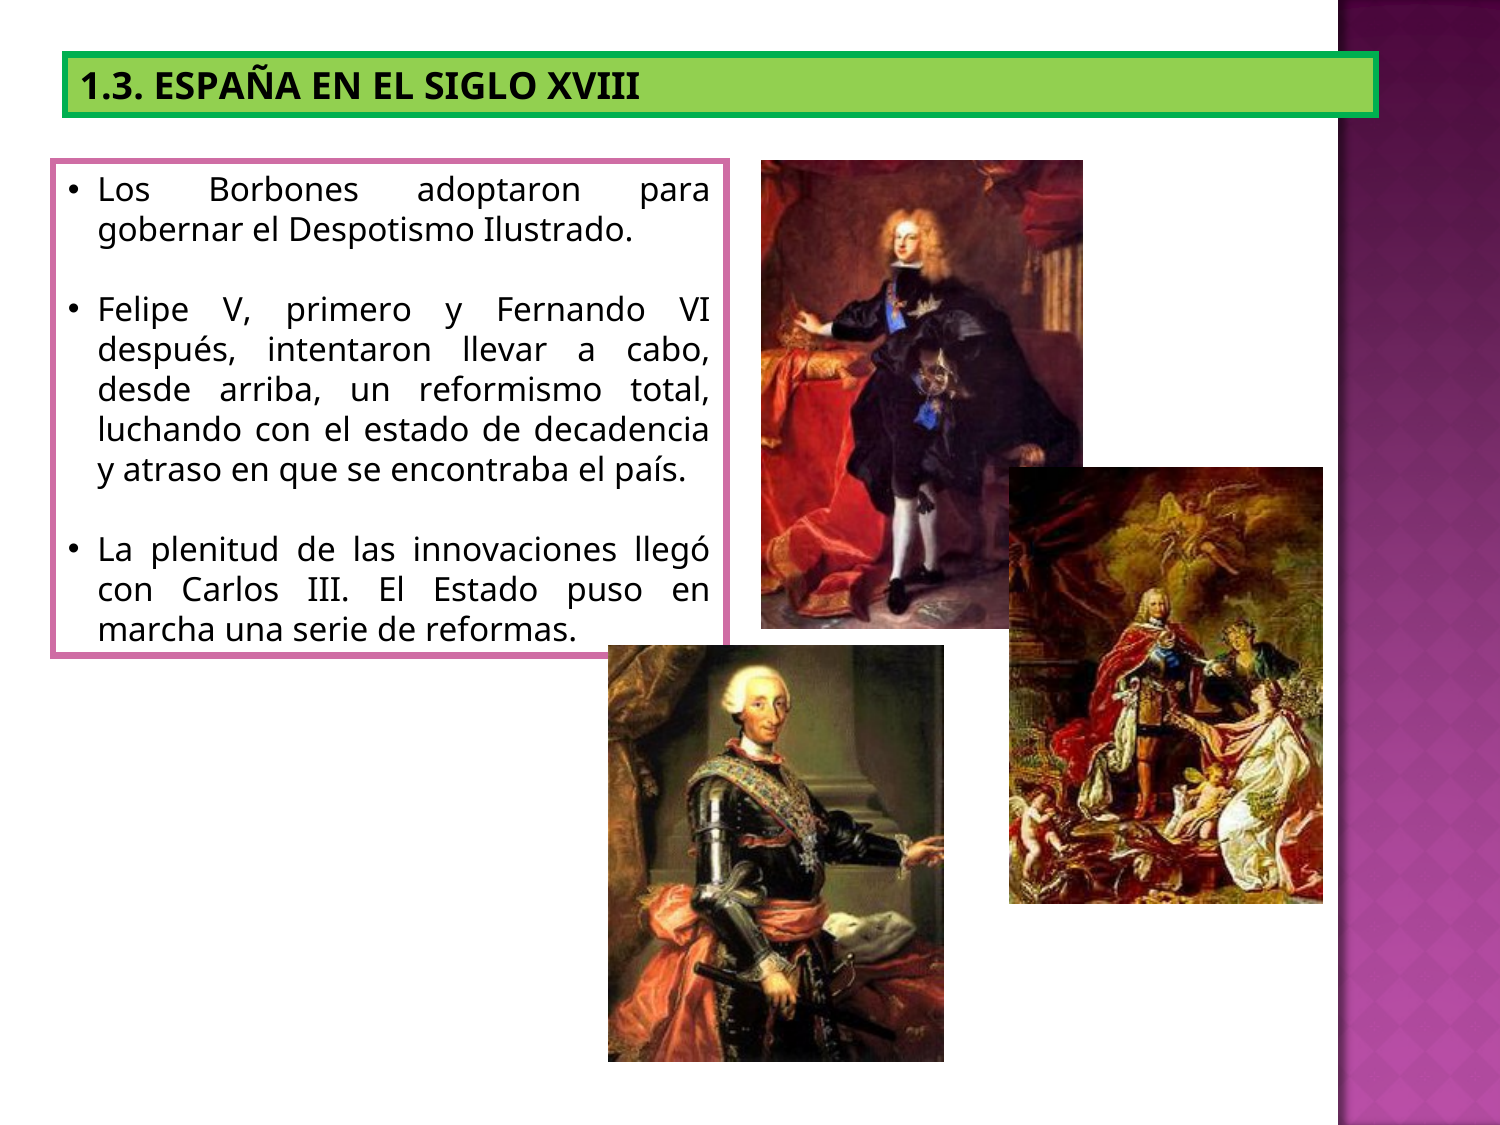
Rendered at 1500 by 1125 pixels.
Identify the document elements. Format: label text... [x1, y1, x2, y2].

picture [608, 645, 944, 1062]
text_box Los Borbones adoptaron para gobernar el Despotismo Ilustrado. Felipe V, primero y Fernando VI después, intentaron llevar a cabo, desde arriba, un reformismo total, luchando con el estado de decadencia y atraso en que se encontraba el país. La plenitud de las innovaciones llegó con Carlos III. El Estado puso en marcha una serie de reformas. [53, 160, 727, 656]
picture [761, 160, 1323, 904]
text_box 1.3. ESPAÑA EN EL SIGLO XVIII [64, 54, 1377, 116]
picture [1337, 0, 1500, 1125]
